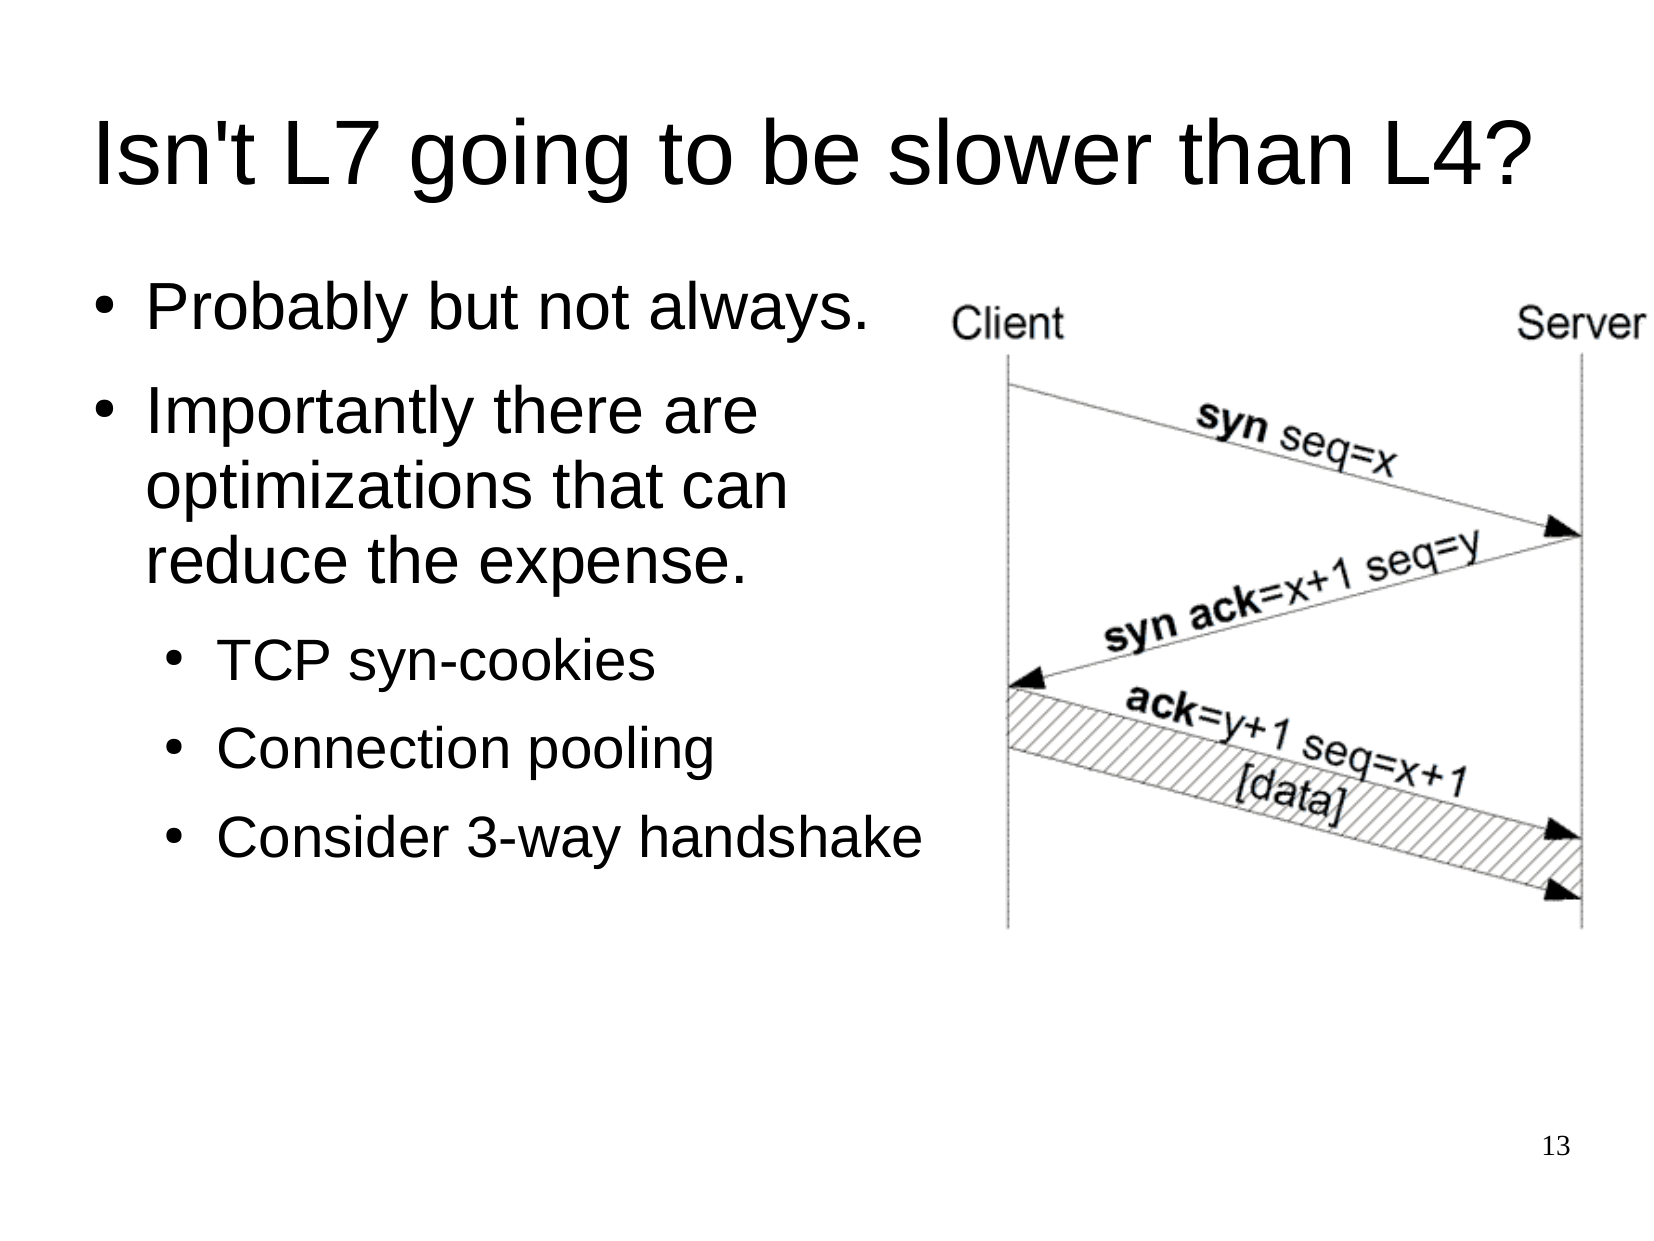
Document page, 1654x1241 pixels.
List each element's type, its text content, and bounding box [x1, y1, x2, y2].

picture [941, 299, 1654, 939]
title Isn't L7 going to be slower than L4? [82, 49, 1571, 257]
list Probably but not always. Importantly there are optimizations that can reduce the expense. TCP syn-cookies Connection pooling Consider 3-way handshake [75, 269, 1005, 1088]
